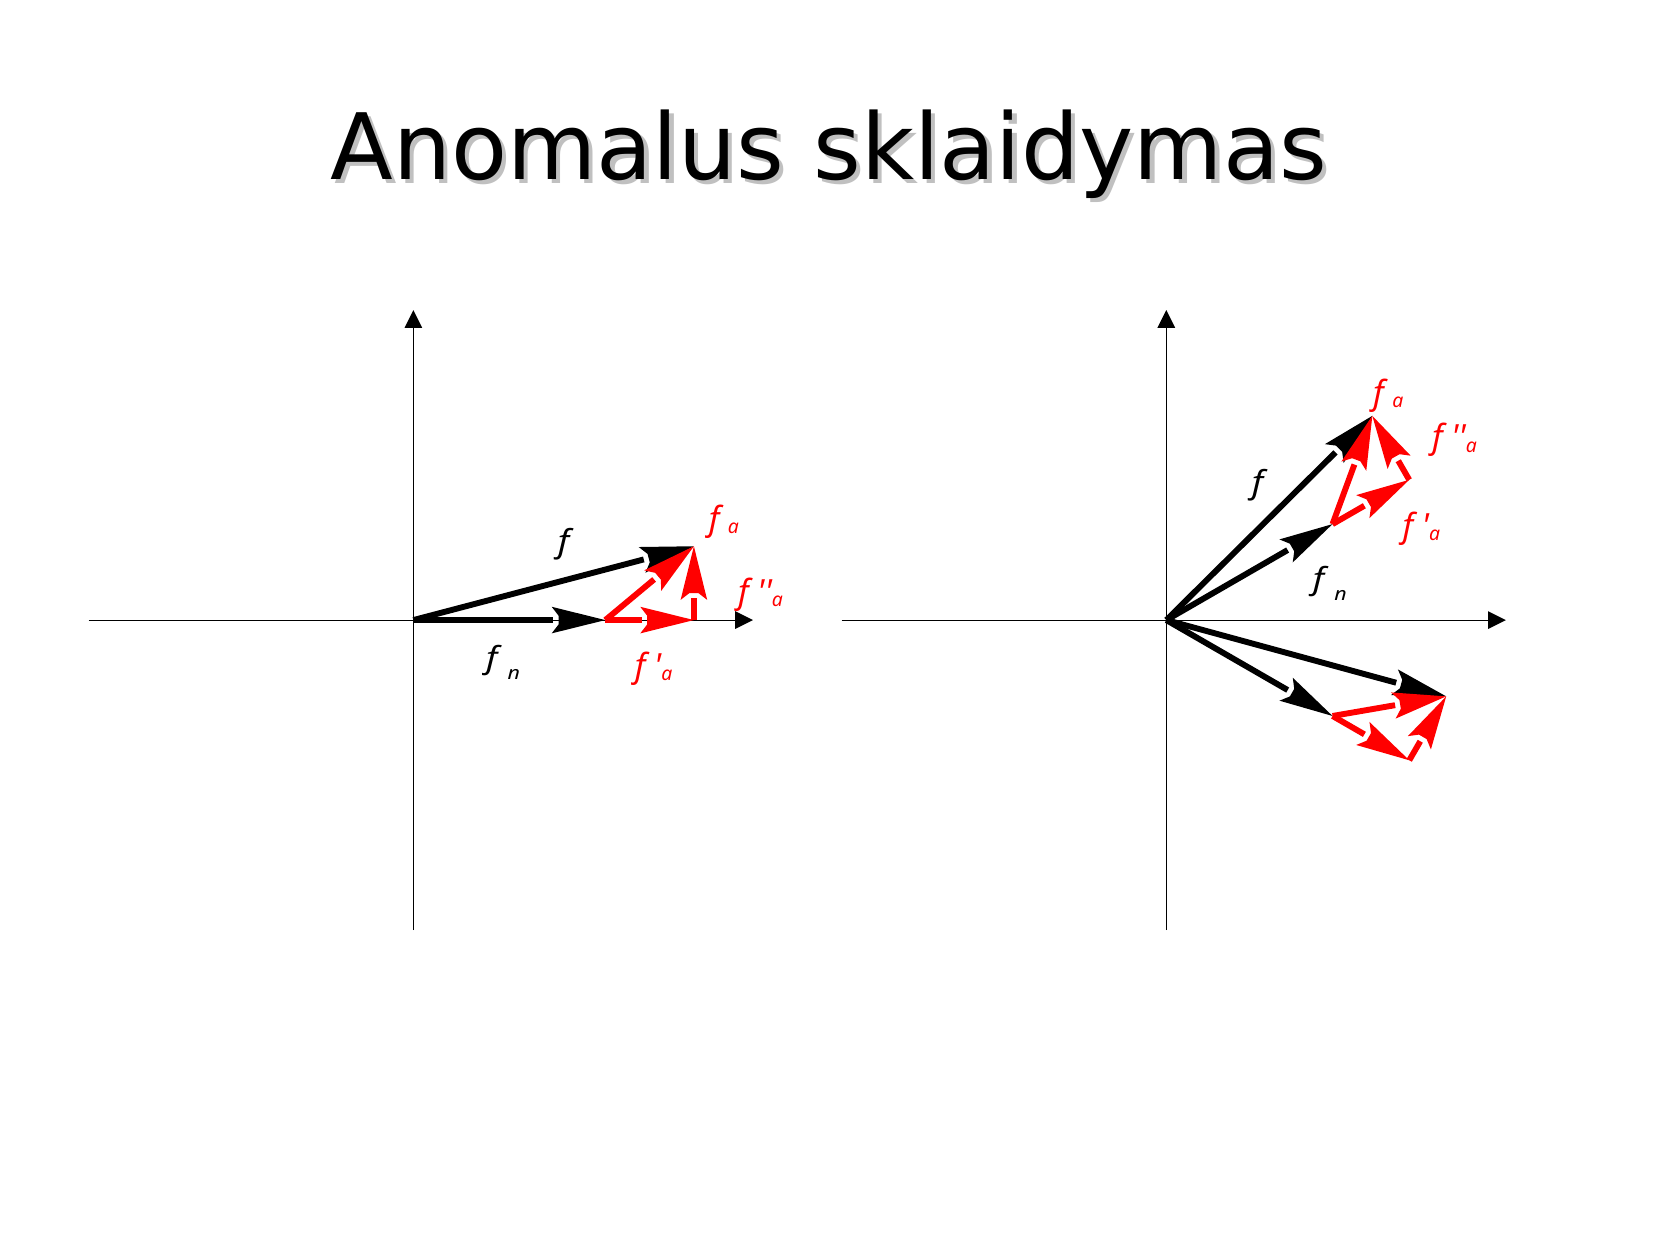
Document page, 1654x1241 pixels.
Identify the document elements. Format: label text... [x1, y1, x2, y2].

chart [472, 634, 527, 685]
text_box f a [1358, 361, 1433, 429]
title Anomalus sklaidymas [123, 43, 1536, 251]
chart [1299, 555, 1354, 606]
chart [544, 516, 576, 562]
text_box f ''a [1417, 406, 1506, 473]
text_box f ''a [723, 561, 813, 628]
text_box f a [693, 487, 768, 554]
text_box f 'a [620, 634, 694, 702]
text_box f 'a [1387, 494, 1462, 562]
chart [1238, 457, 1270, 502]
